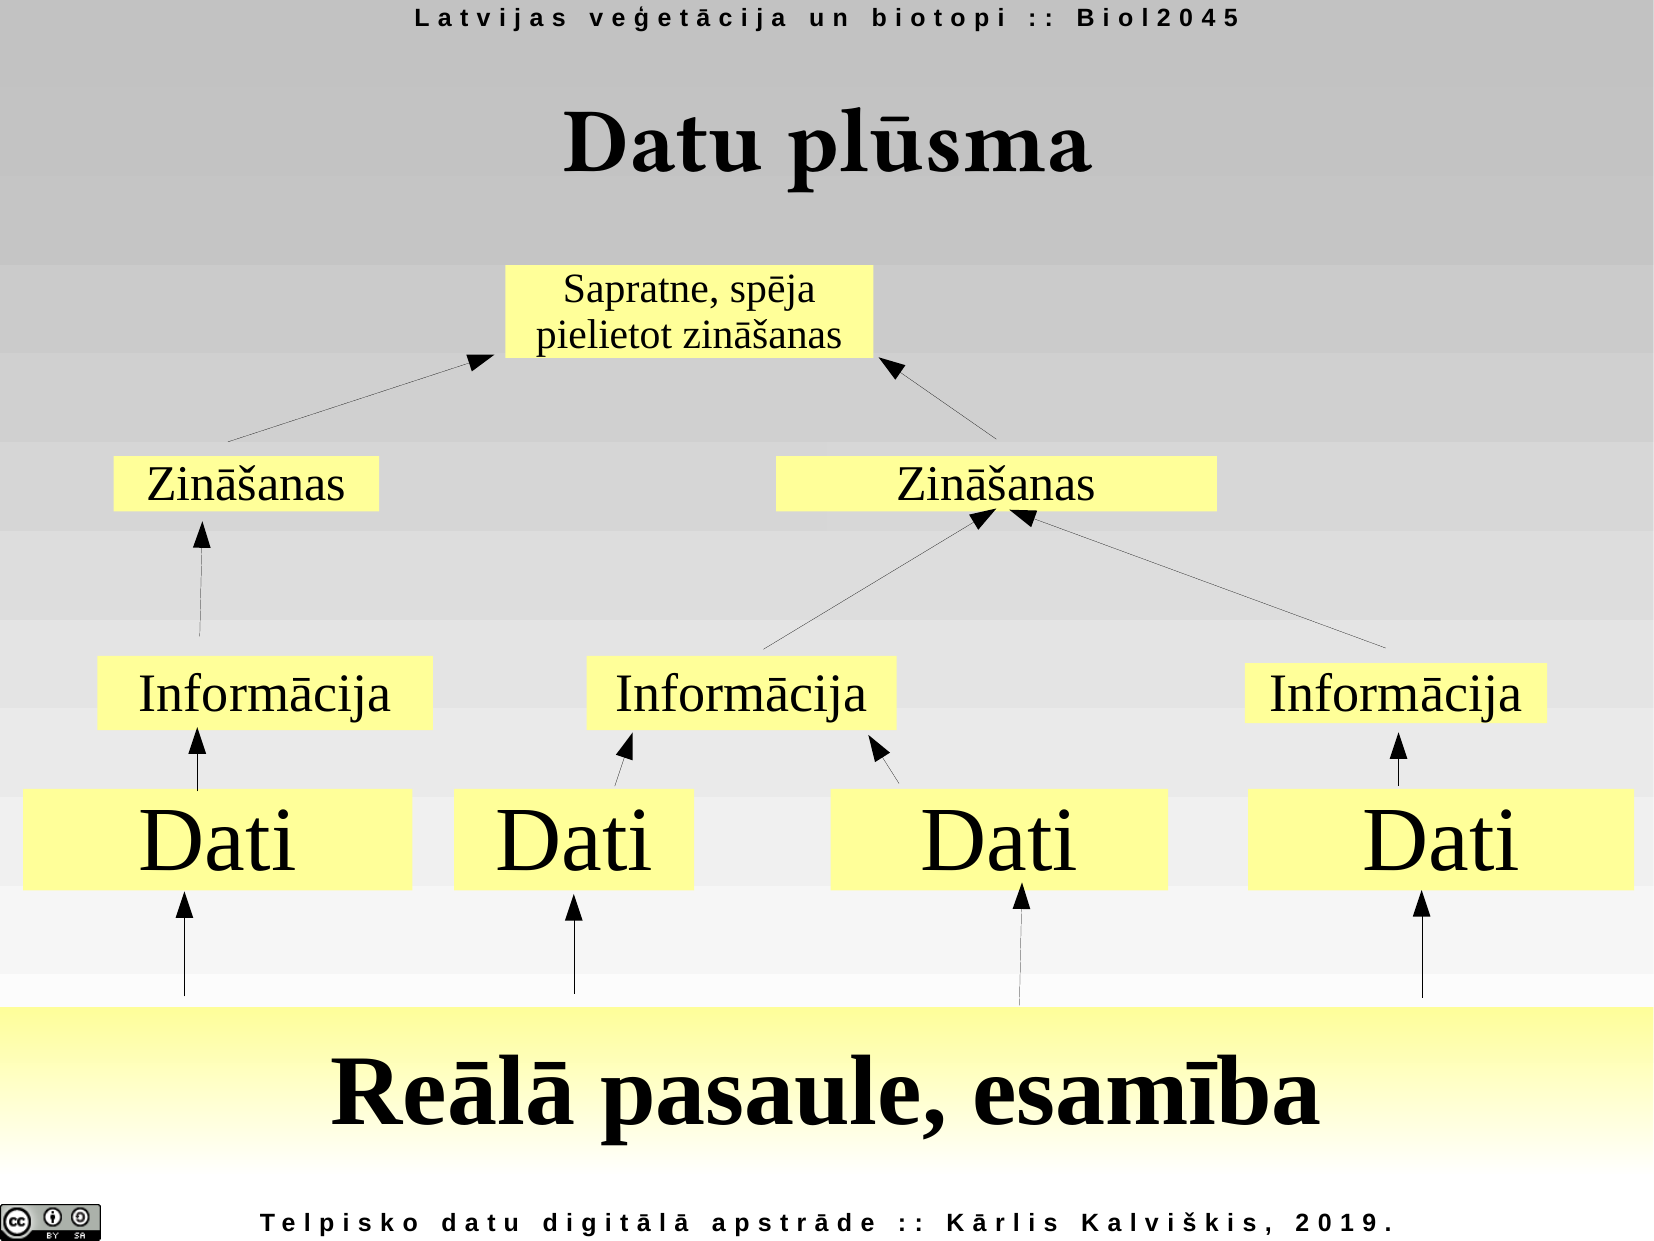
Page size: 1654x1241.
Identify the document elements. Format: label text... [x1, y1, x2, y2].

title Datu plūsma [59, 37, 1596, 246]
text_box Dati [23, 788, 413, 891]
text_box Zināšanas [776, 456, 1217, 512]
text_box Informācija [1244, 663, 1548, 724]
picture [0, 1174, 1654, 1241]
text_box Informācija [586, 655, 897, 731]
text_box Dati [830, 788, 1169, 891]
text_box Informācija [97, 655, 433, 731]
text_box Dati [1248, 788, 1635, 891]
text_box Reālā pasaule, esamība [0, 1007, 1654, 1174]
text_box Dati [454, 788, 695, 891]
text_box Zināšanas [113, 456, 380, 512]
text_box Sapratne, spēja pielietot zināšanas [505, 265, 874, 358]
picture [0, 0, 1654, 1007]
